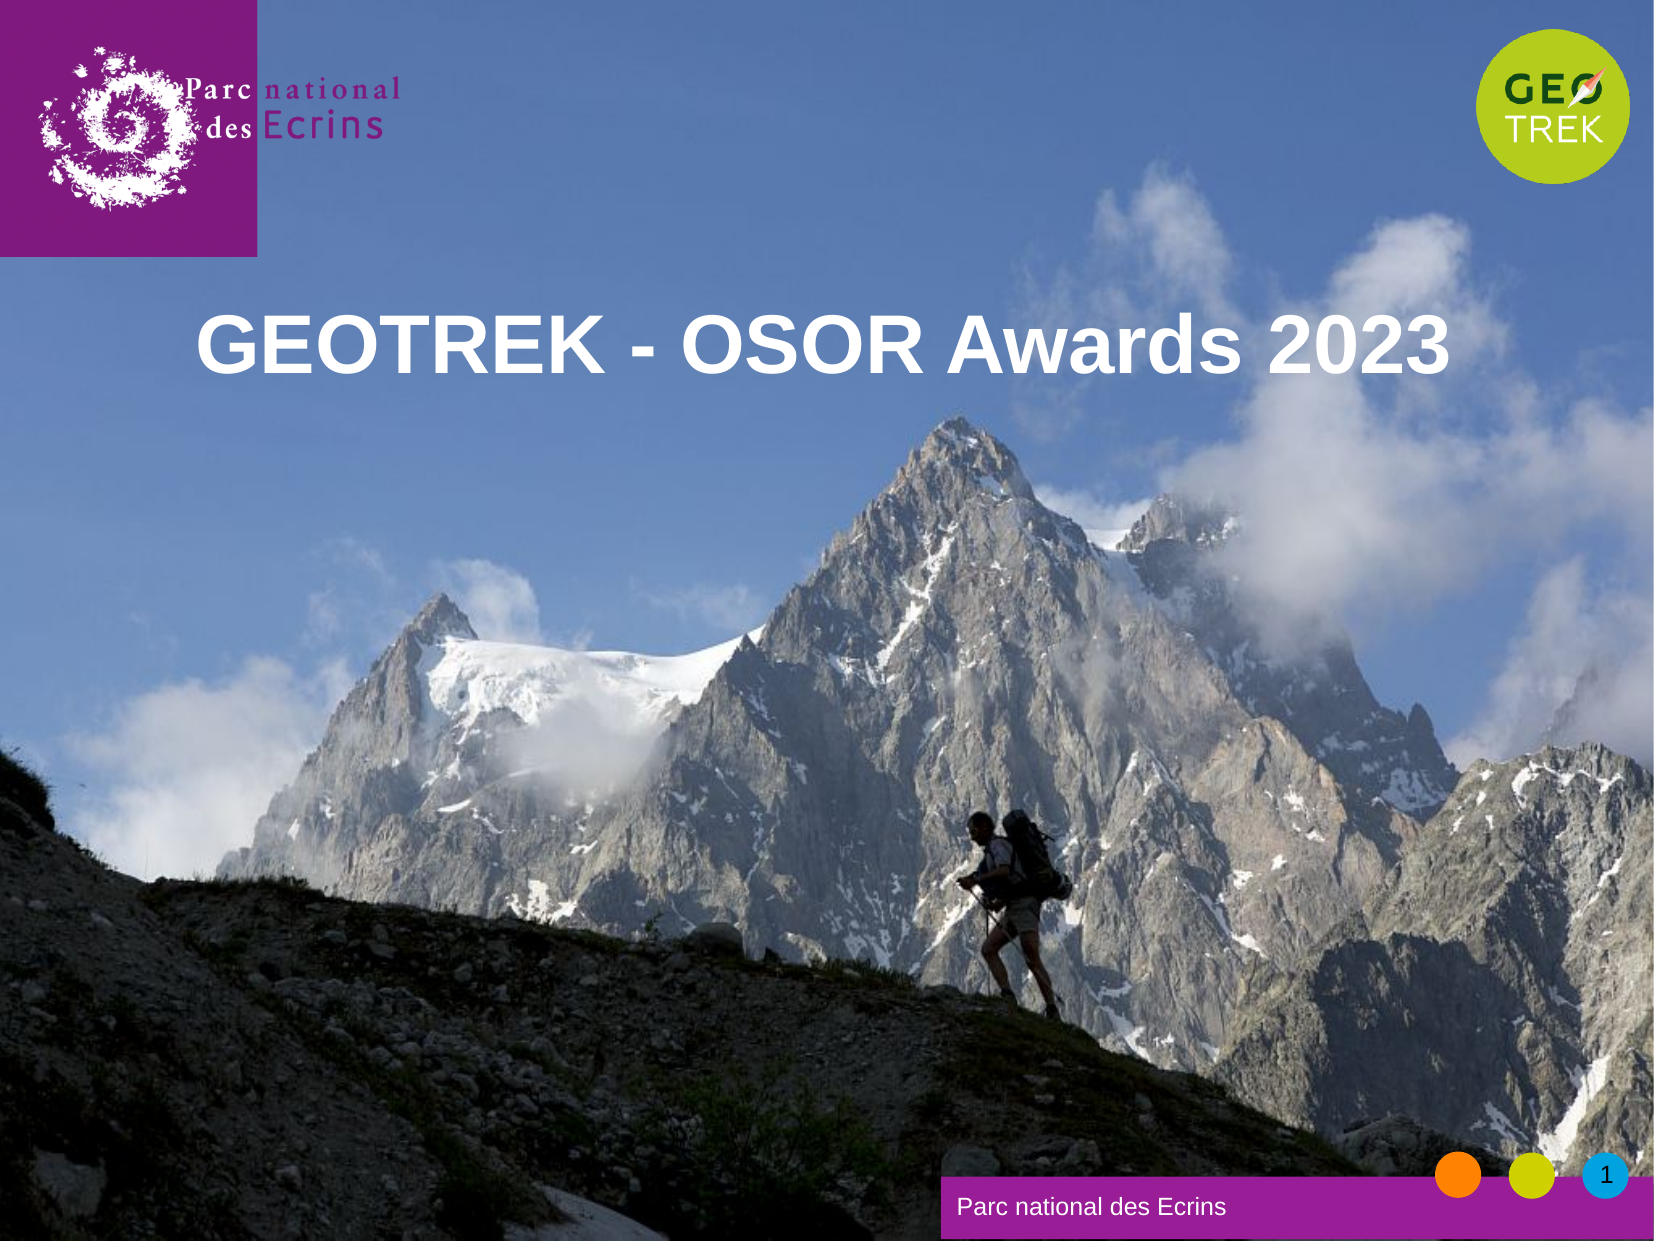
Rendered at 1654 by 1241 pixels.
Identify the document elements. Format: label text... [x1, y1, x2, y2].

text_box GEOTREK - OSOR Awards 2023 [11, 279, 1636, 443]
picture [0, 0, 1654, 1241]
